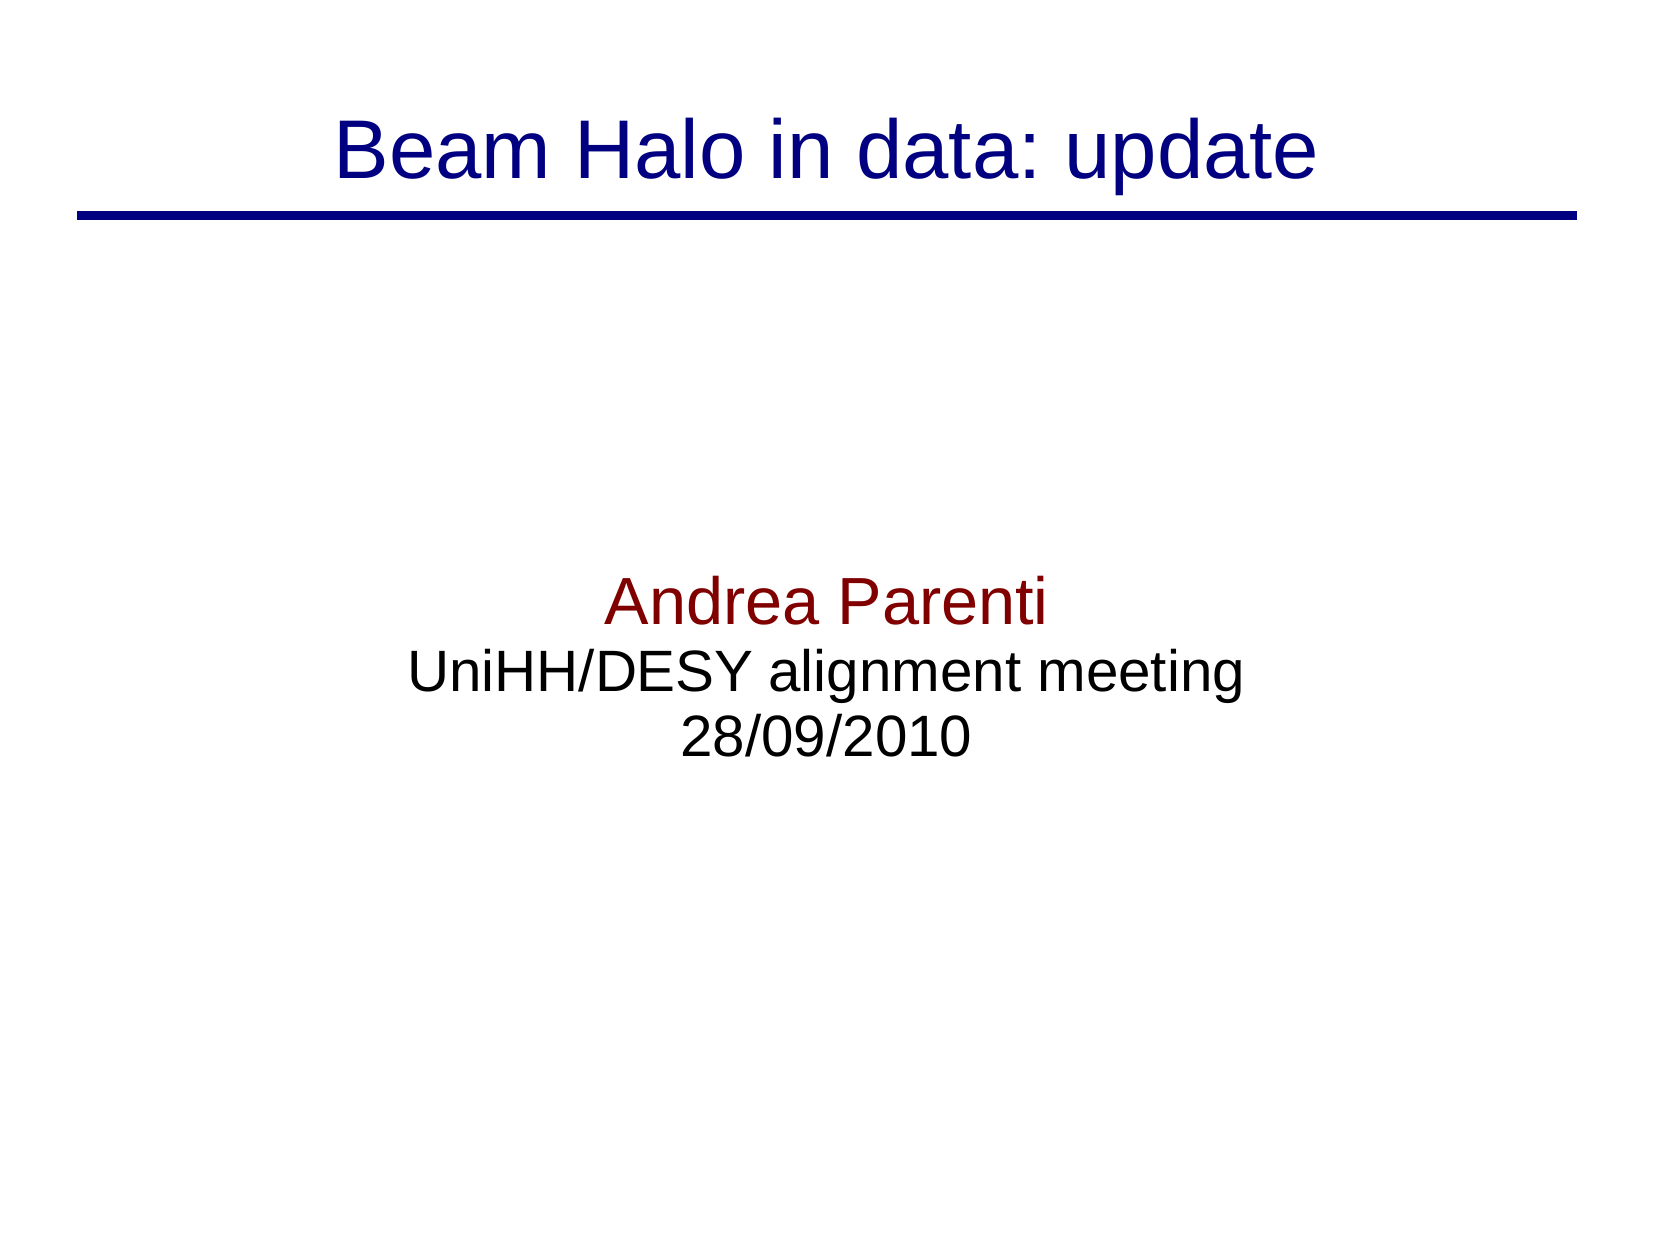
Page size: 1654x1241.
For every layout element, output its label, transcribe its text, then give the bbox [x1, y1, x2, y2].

title Beam Halo in data: update [82, 75, 1571, 225]
subtitle Andrea Parenti UniHH/DESY alignment meeting 28/09/2010 [82, 225, 1571, 1109]
